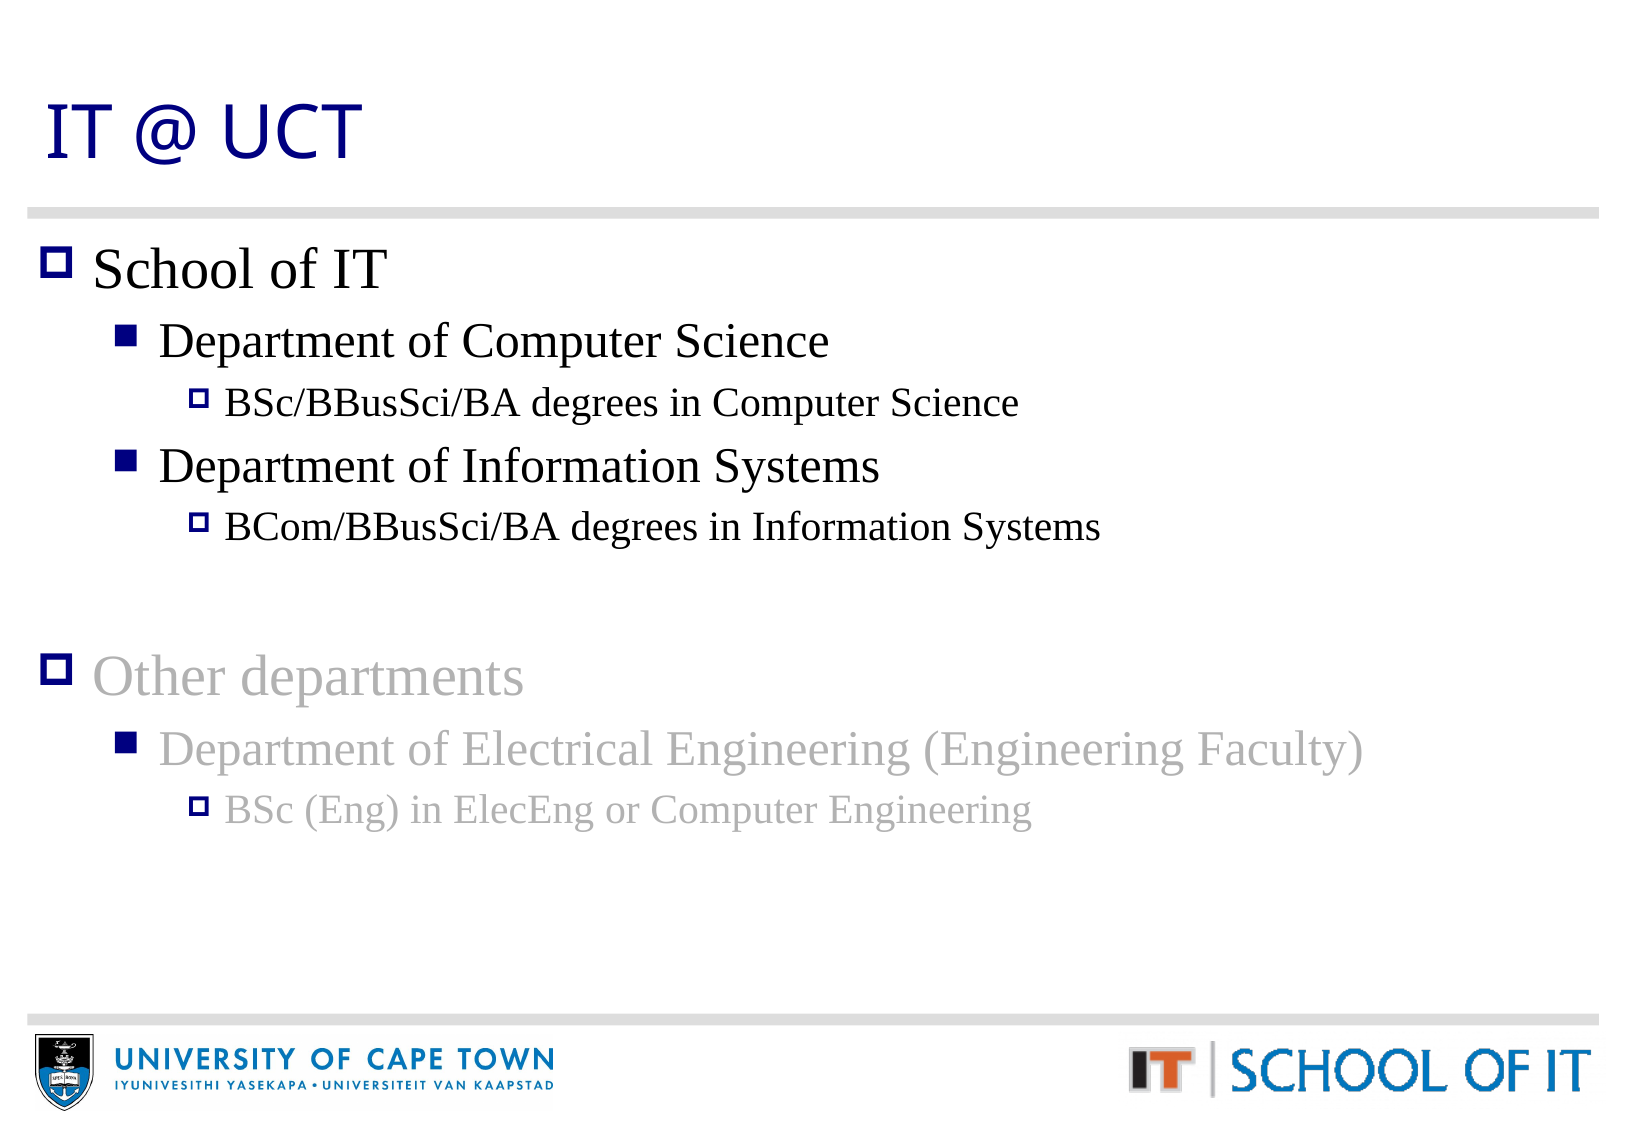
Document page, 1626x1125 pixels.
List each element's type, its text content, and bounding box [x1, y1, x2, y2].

picture [35, 1034, 553, 1111]
list School of IT Department of Computer Science BSc/BBusSci/BA degrees in Computer Science Department of Information Systems BCom/BBusSci/BA degrees in Information Systems Other departments Department of Electrical Engineering (Engineering Faculty)‏ BSc (Eng) in ElecEng or Computer Engineering [36, 236, 1579, 998]
title IT @ UCT [45, 66, 1583, 194]
picture [1118, 1030, 1606, 1109]
